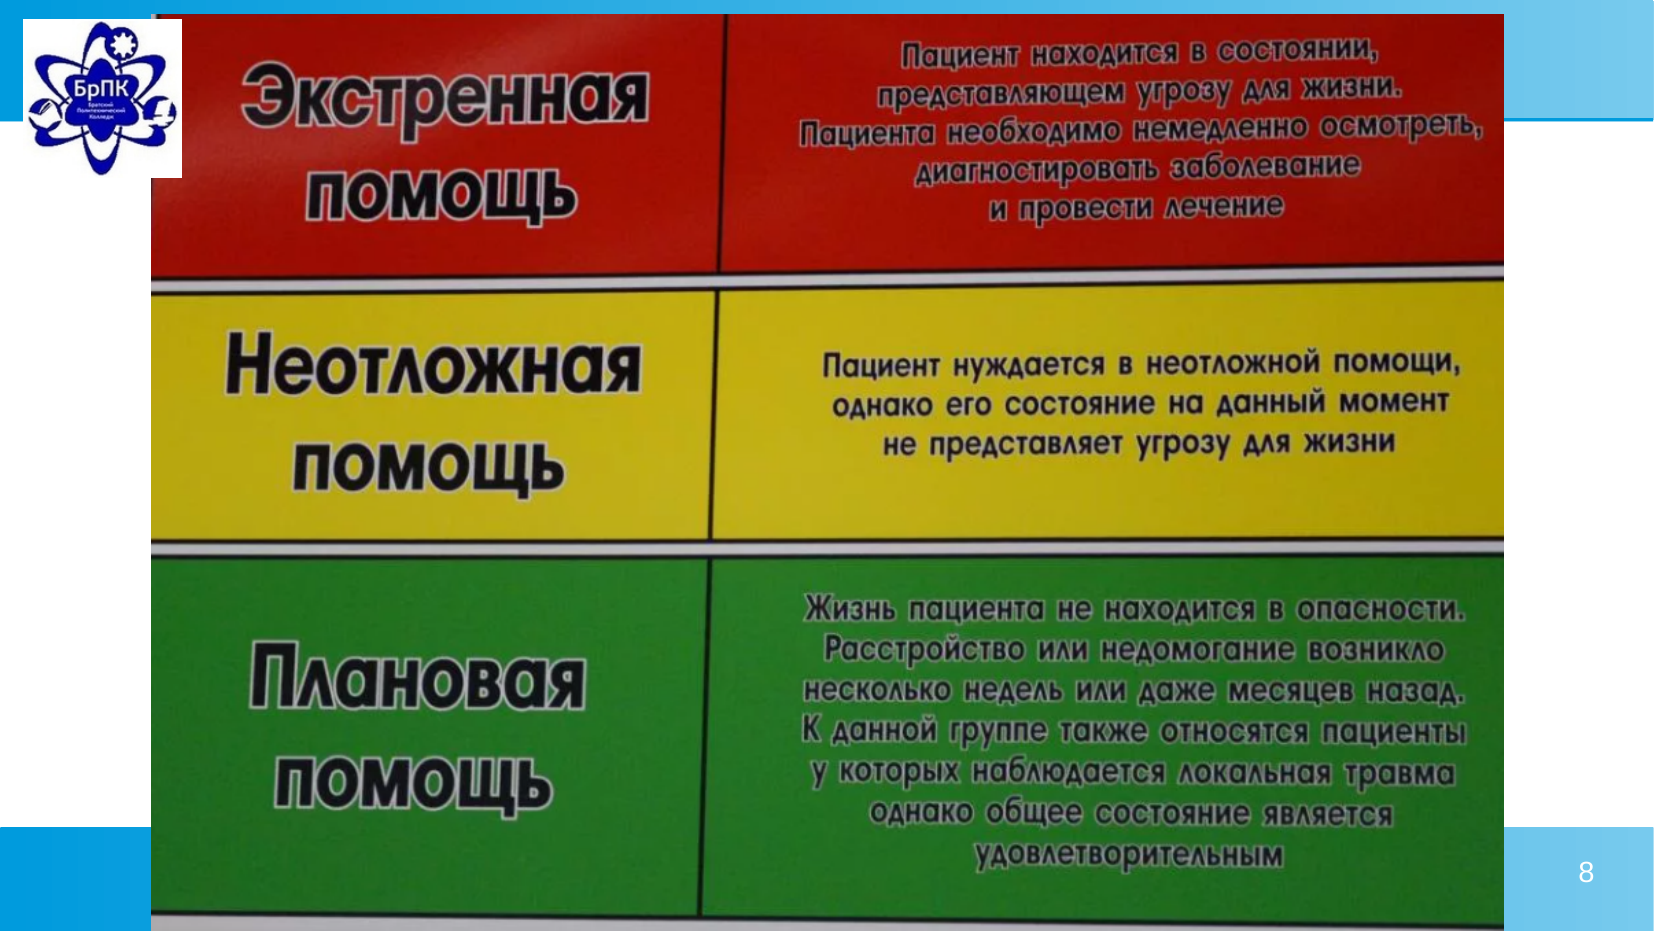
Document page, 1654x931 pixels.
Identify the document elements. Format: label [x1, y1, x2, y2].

picture [23, 14, 1504, 931]
